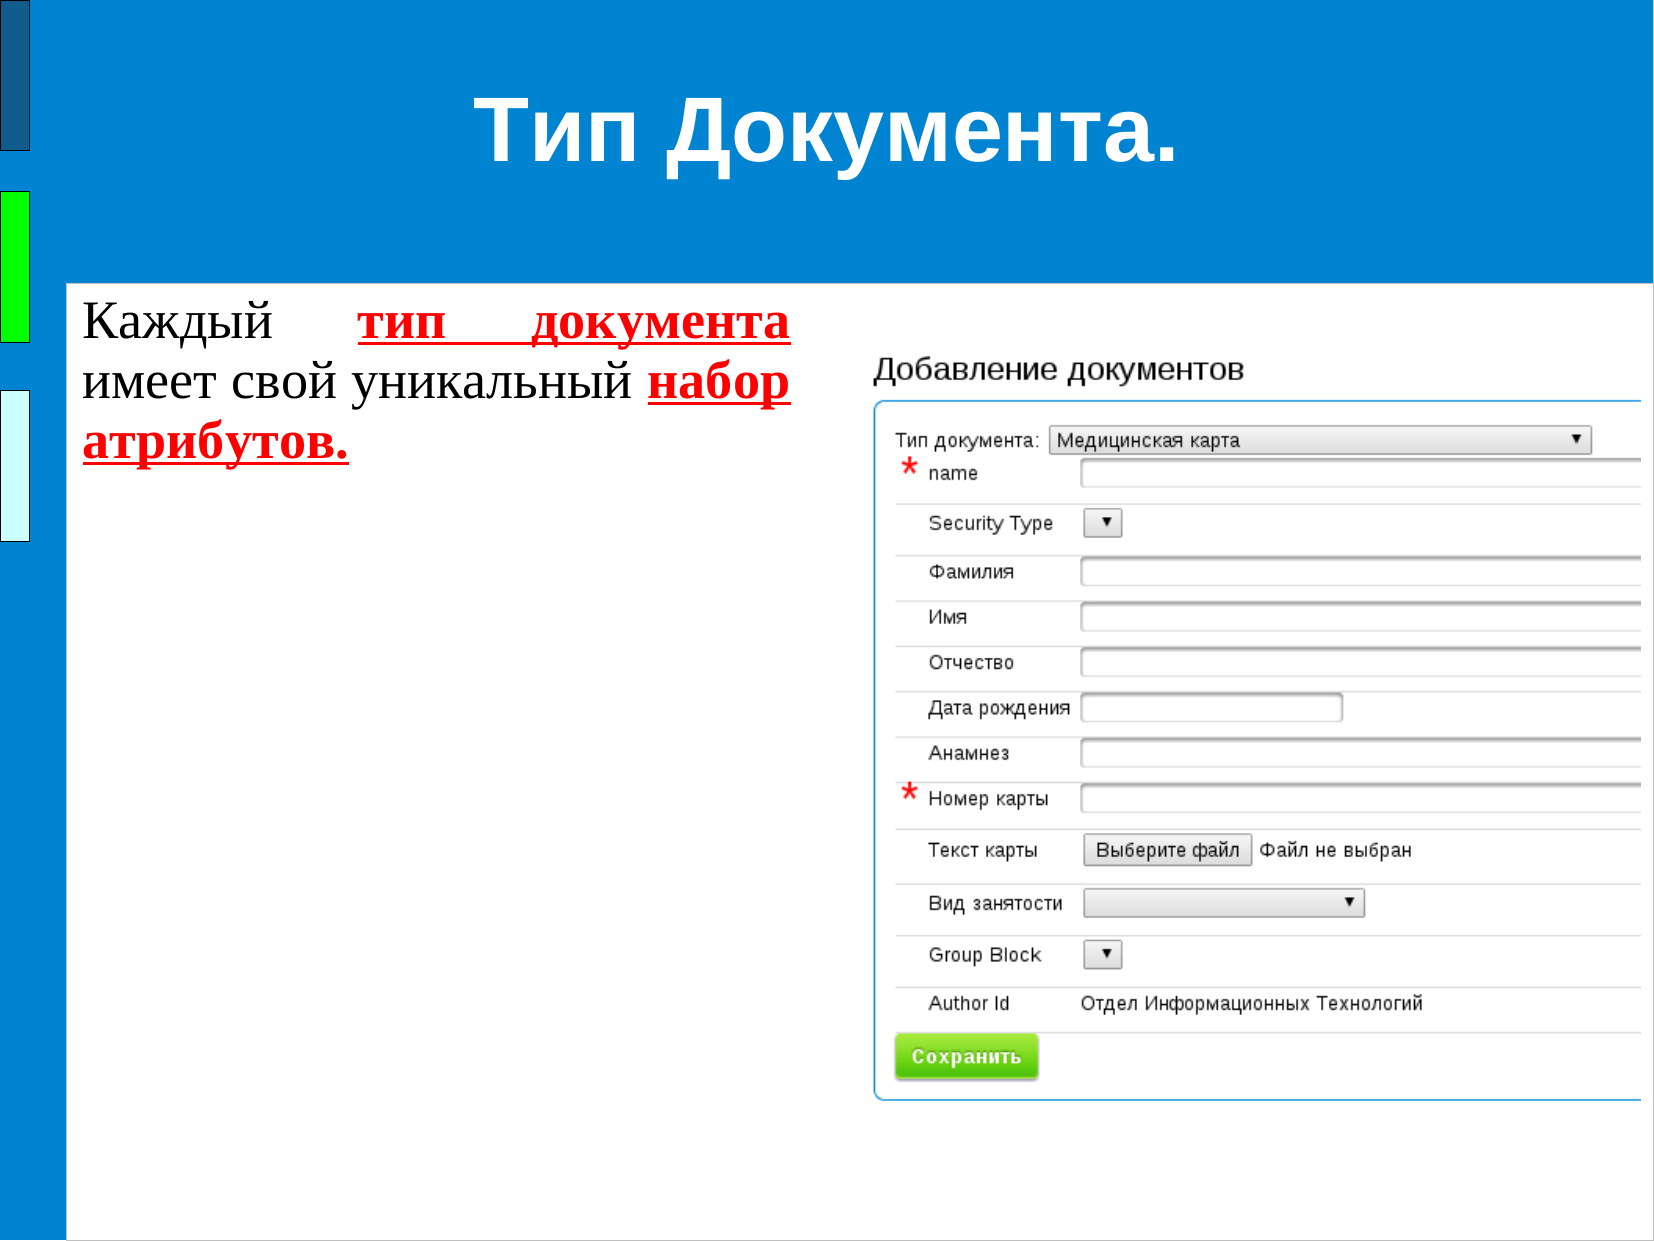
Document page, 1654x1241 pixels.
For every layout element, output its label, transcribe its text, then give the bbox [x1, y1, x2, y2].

title Тип Документа. [82, 25, 1571, 233]
picture [852, 305, 1641, 1137]
subtitle Каждый тип документа имеет свой уникальный набор атрибутов. [82, 290, 791, 1094]
